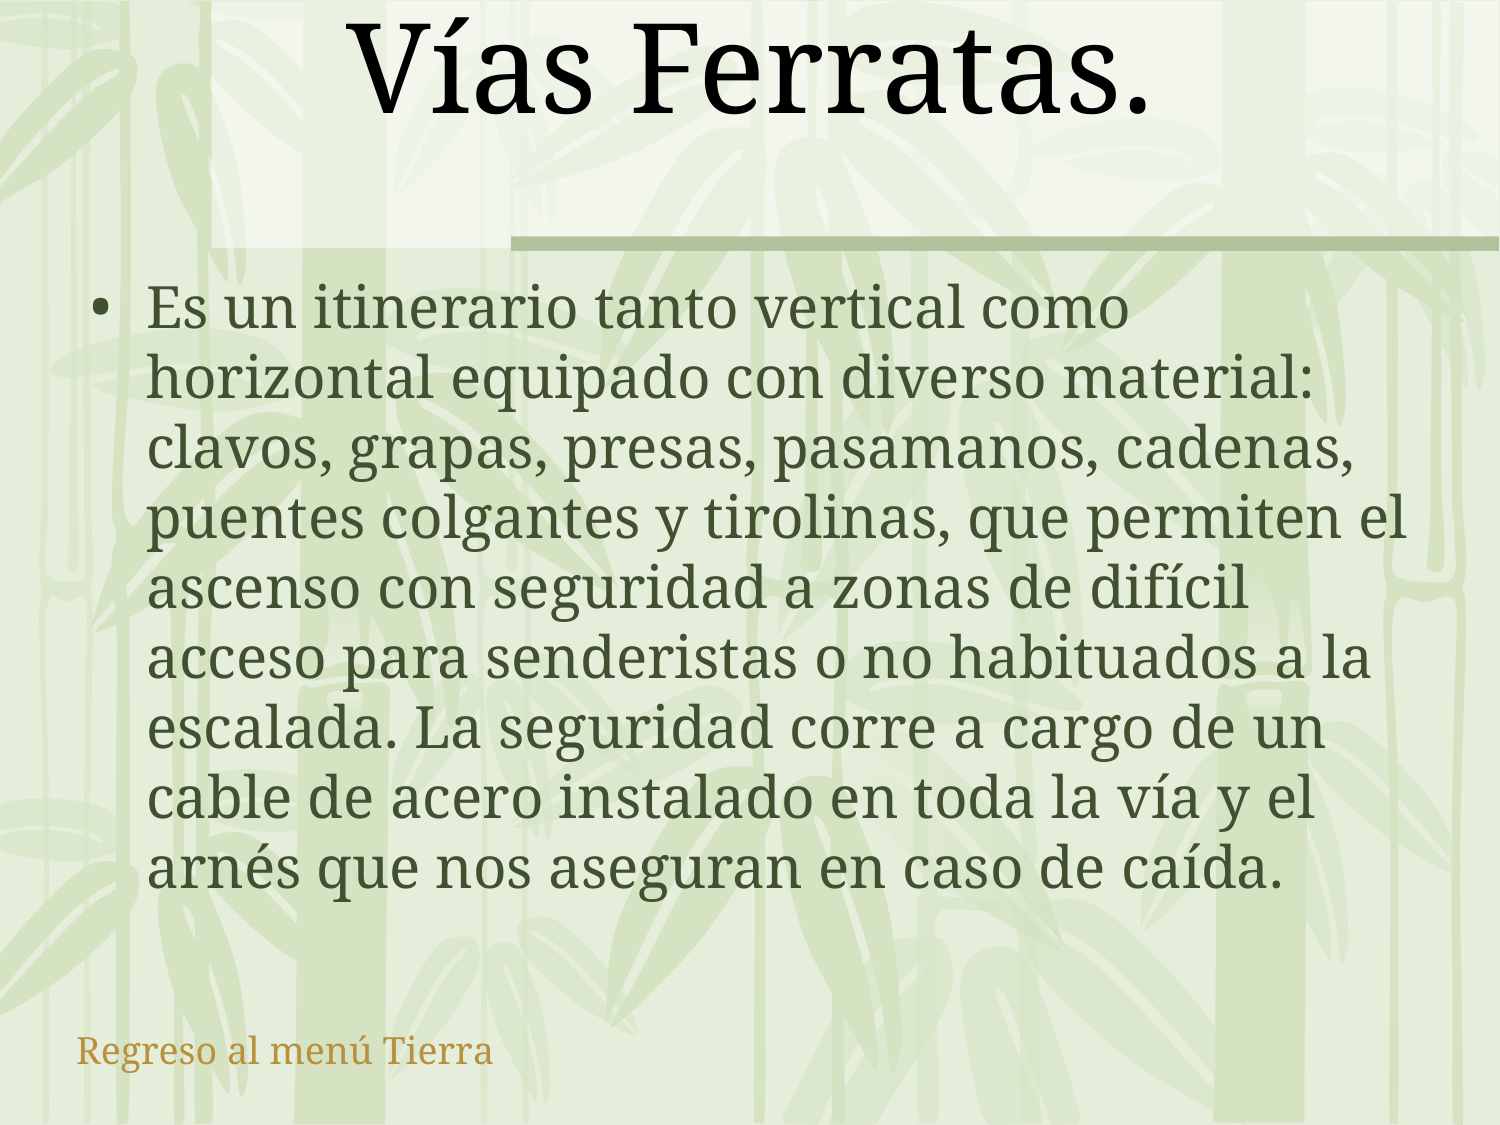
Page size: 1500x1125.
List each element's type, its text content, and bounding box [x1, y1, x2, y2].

text_box Regreso al menú Tierra [61, 1019, 510, 1086]
list Es un itinerario tanto vertical como horizontal equipado con diverso material: clavos, grapas, presas, pasamanos, cadenas, puentes colgantes y tirolinas, que permiten el ascenso con seguridad a zonas de difícil acceso para senderistas o no habituados a la escalada. La seguridad corre a cargo de un cable de acero instalado en toda la vía y el arnés que nos aseguran en caso de caída. [75, 262, 1426, 1006]
title Vías Ferratas. [75, 0, 1426, 262]
